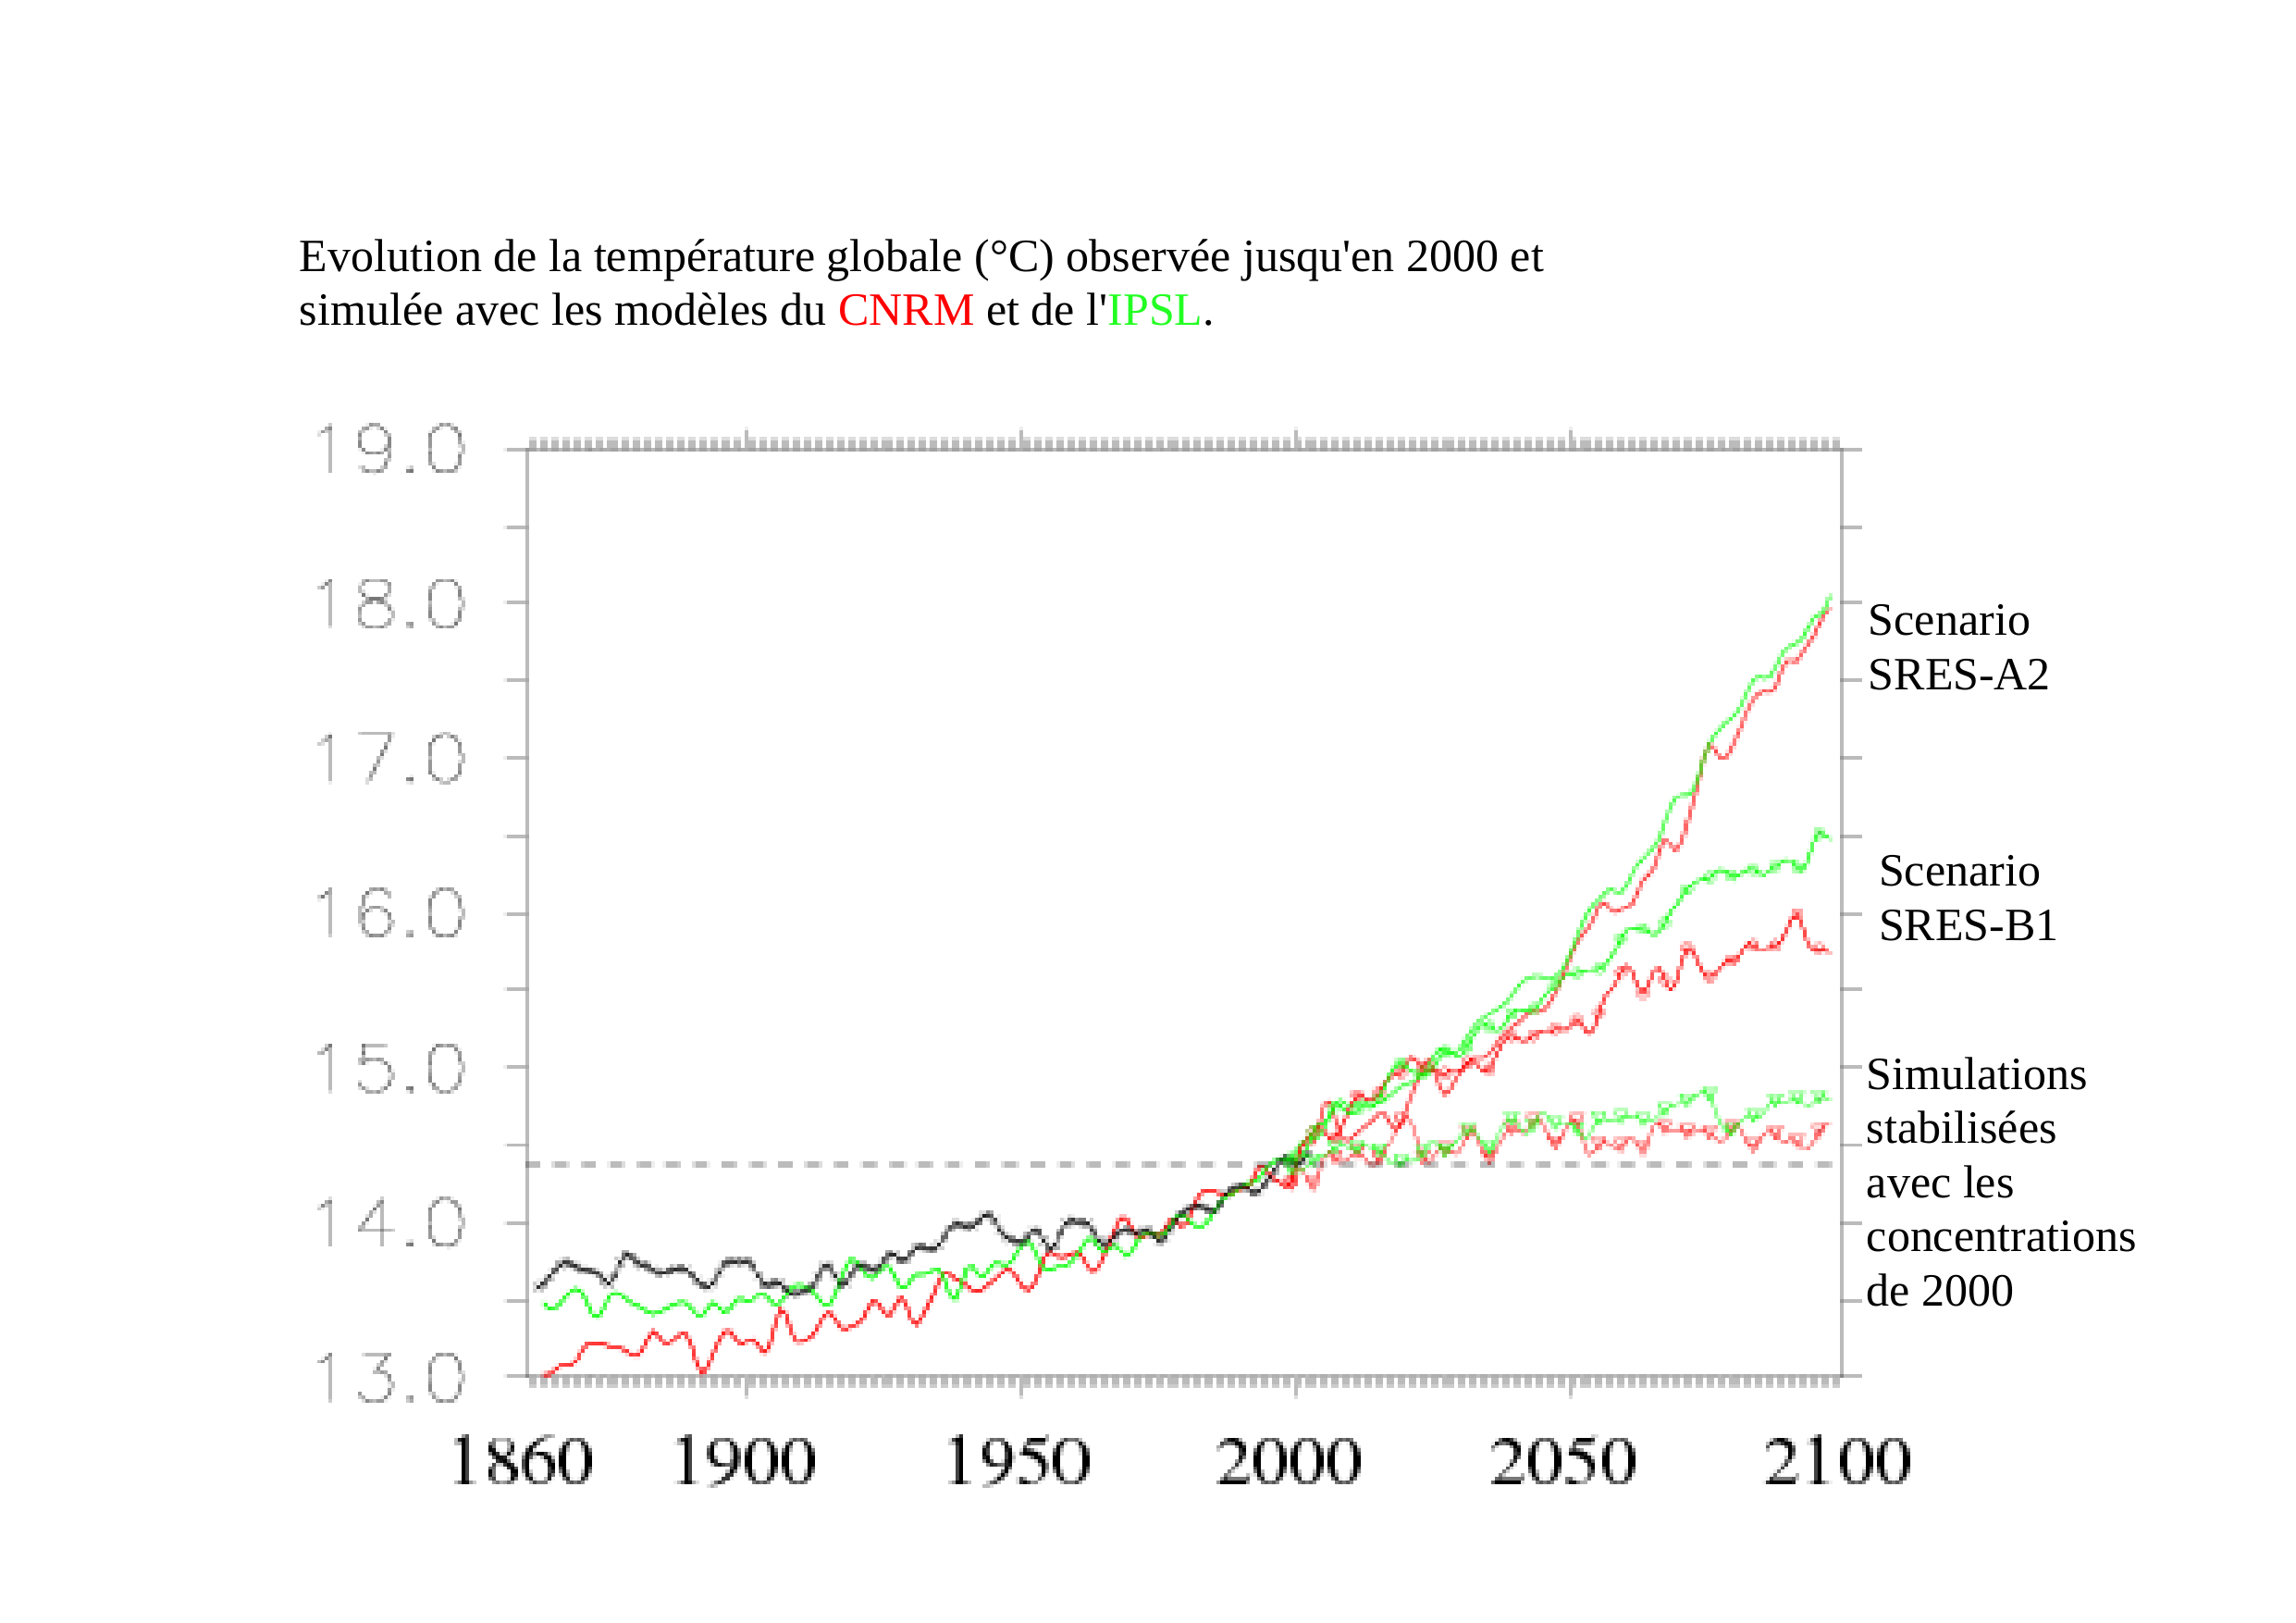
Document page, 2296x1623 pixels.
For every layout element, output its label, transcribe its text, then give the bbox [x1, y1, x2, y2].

text_box Scenario SRES-A2 [1869, 590, 2052, 707]
text_box Scenario SRES-B1 [1879, 841, 2059, 958]
text_box Simulations stabilisées avec les concentrations de 2000 [1866, 1045, 2138, 1339]
picture [247, 366, 1926, 1534]
text_box Evolution de la température globale (°C) observée jusqu'en 2000 et simulée avec les modèles du CNRM et de l'IPSL. [299, 227, 1557, 343]
